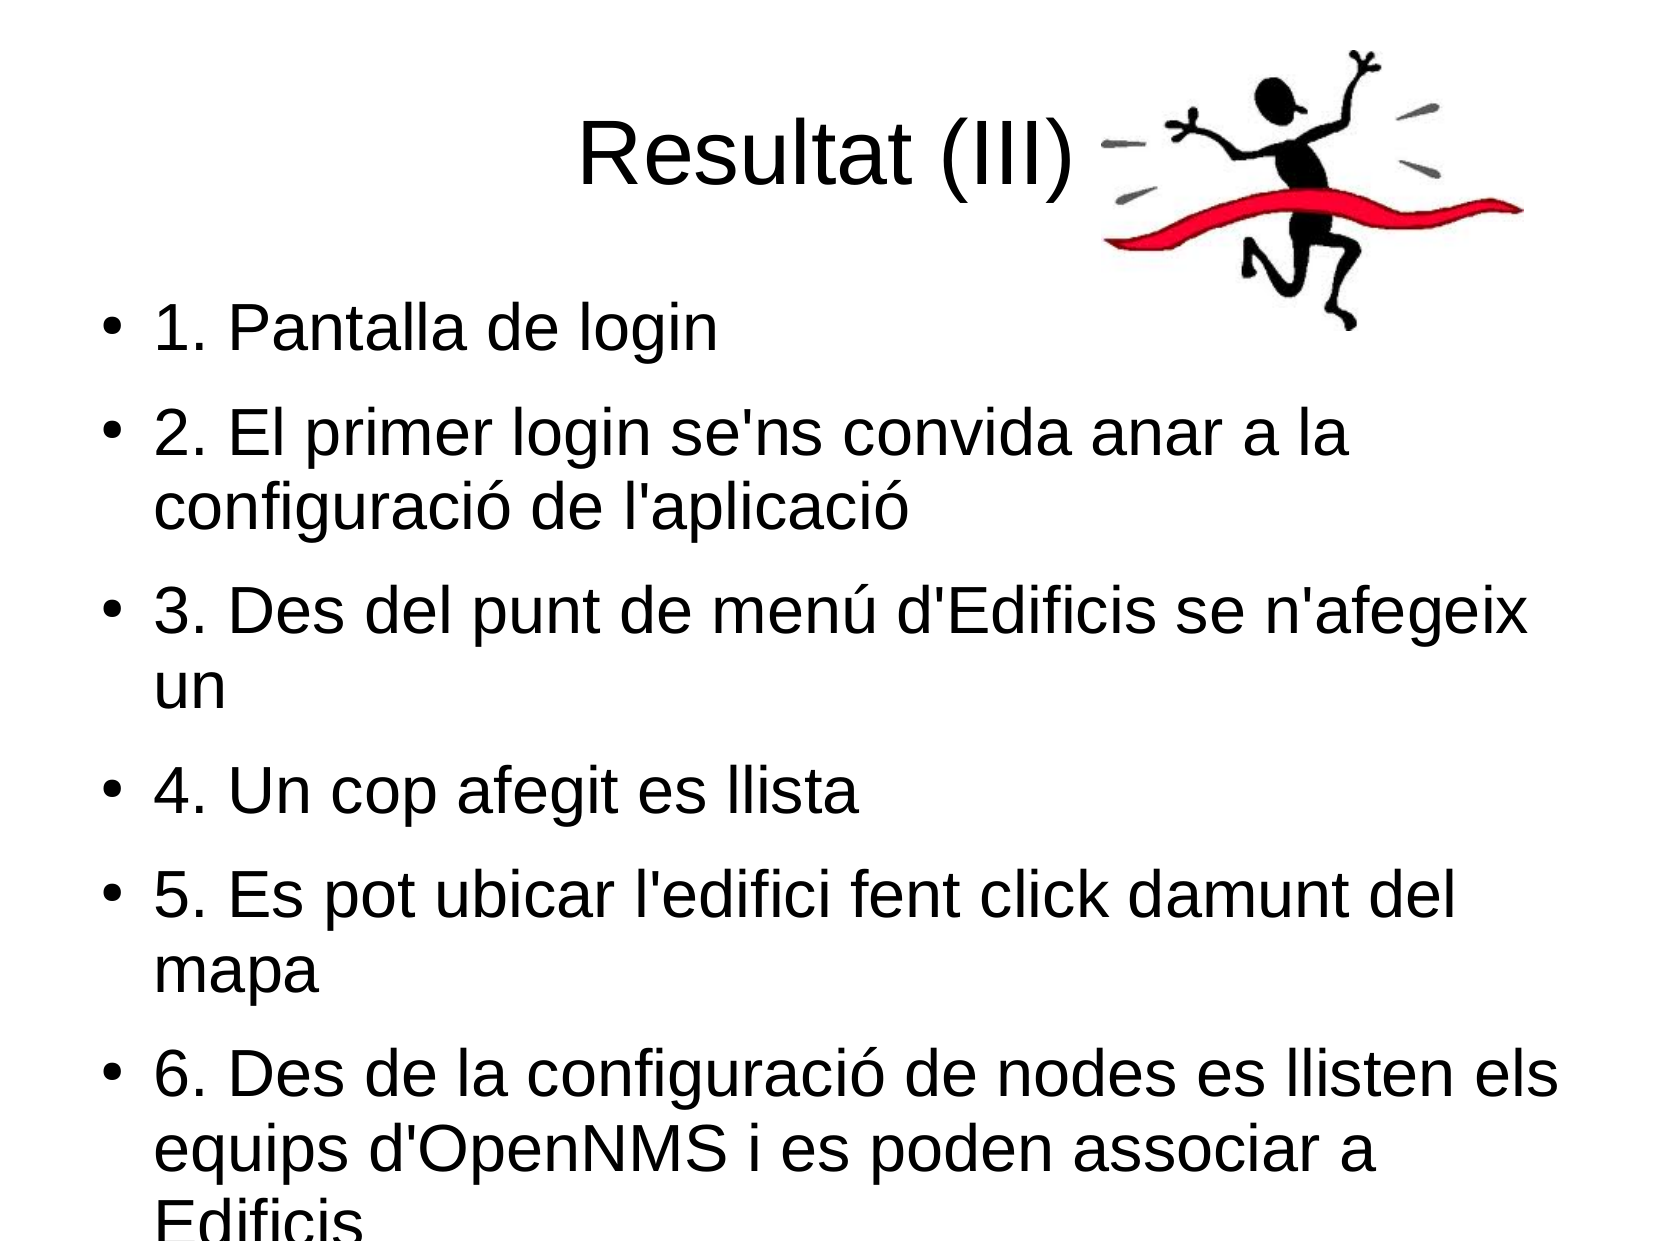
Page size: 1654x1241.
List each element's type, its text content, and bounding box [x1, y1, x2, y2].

picture [1101, 50, 1524, 331]
title Resultat (III) [82, 49, 1571, 257]
list 1. Pantalla de login 2. El primer login se'ns convida anar a la configuració de l'aplicació 3. Des del punt de menú d'Edificis se n'afegeix un 4. Un cop afegit es llista 5. Es pot ubicar l'edifici fent click damunt del mapa 6. Des de la configuració de nodes es llisten els equips d'OpenNMS i es poden associar a Edificis 7. El resultat d'ubicar un Edifici al mapa i associar-hi nodes d'OpenNMS es mostra al mapa com un punt taronja que al passar-hi el ratolí pel damunt ofereix informació referen als equips [82, 290, 1571, 1123]
